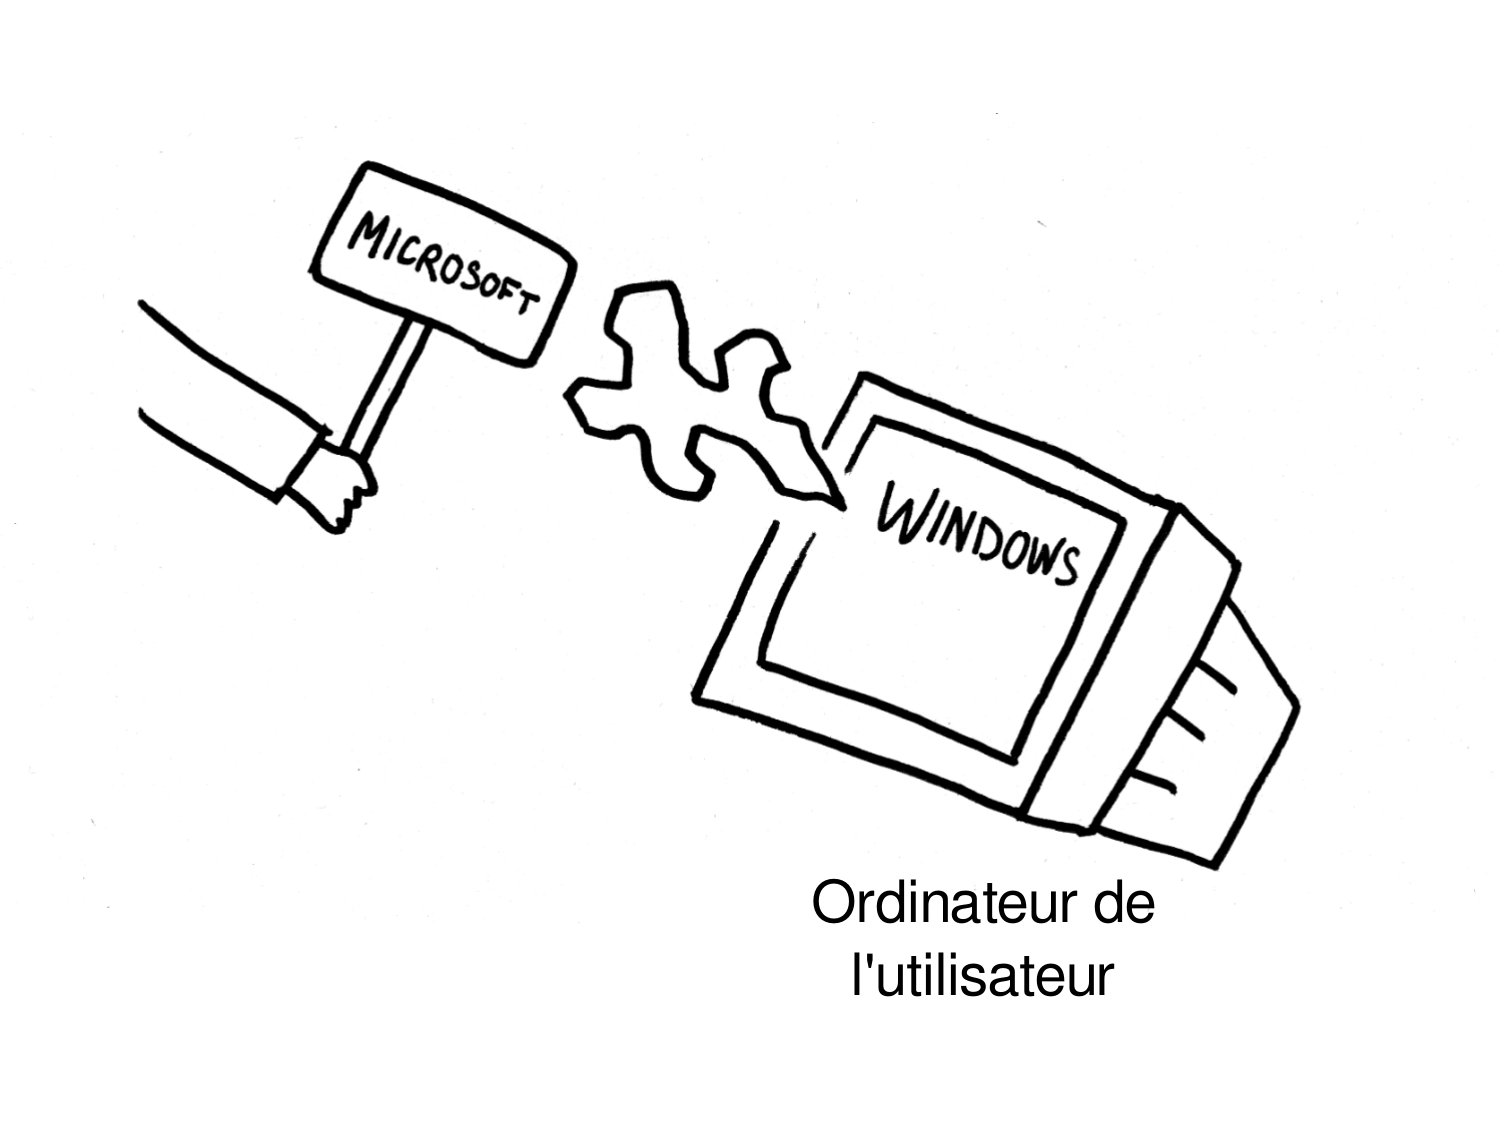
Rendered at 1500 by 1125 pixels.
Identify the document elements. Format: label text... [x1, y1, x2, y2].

text_box Ordinateur de l'utilisateur [706, 838, 1262, 1046]
picture [0, 113, 1500, 925]
